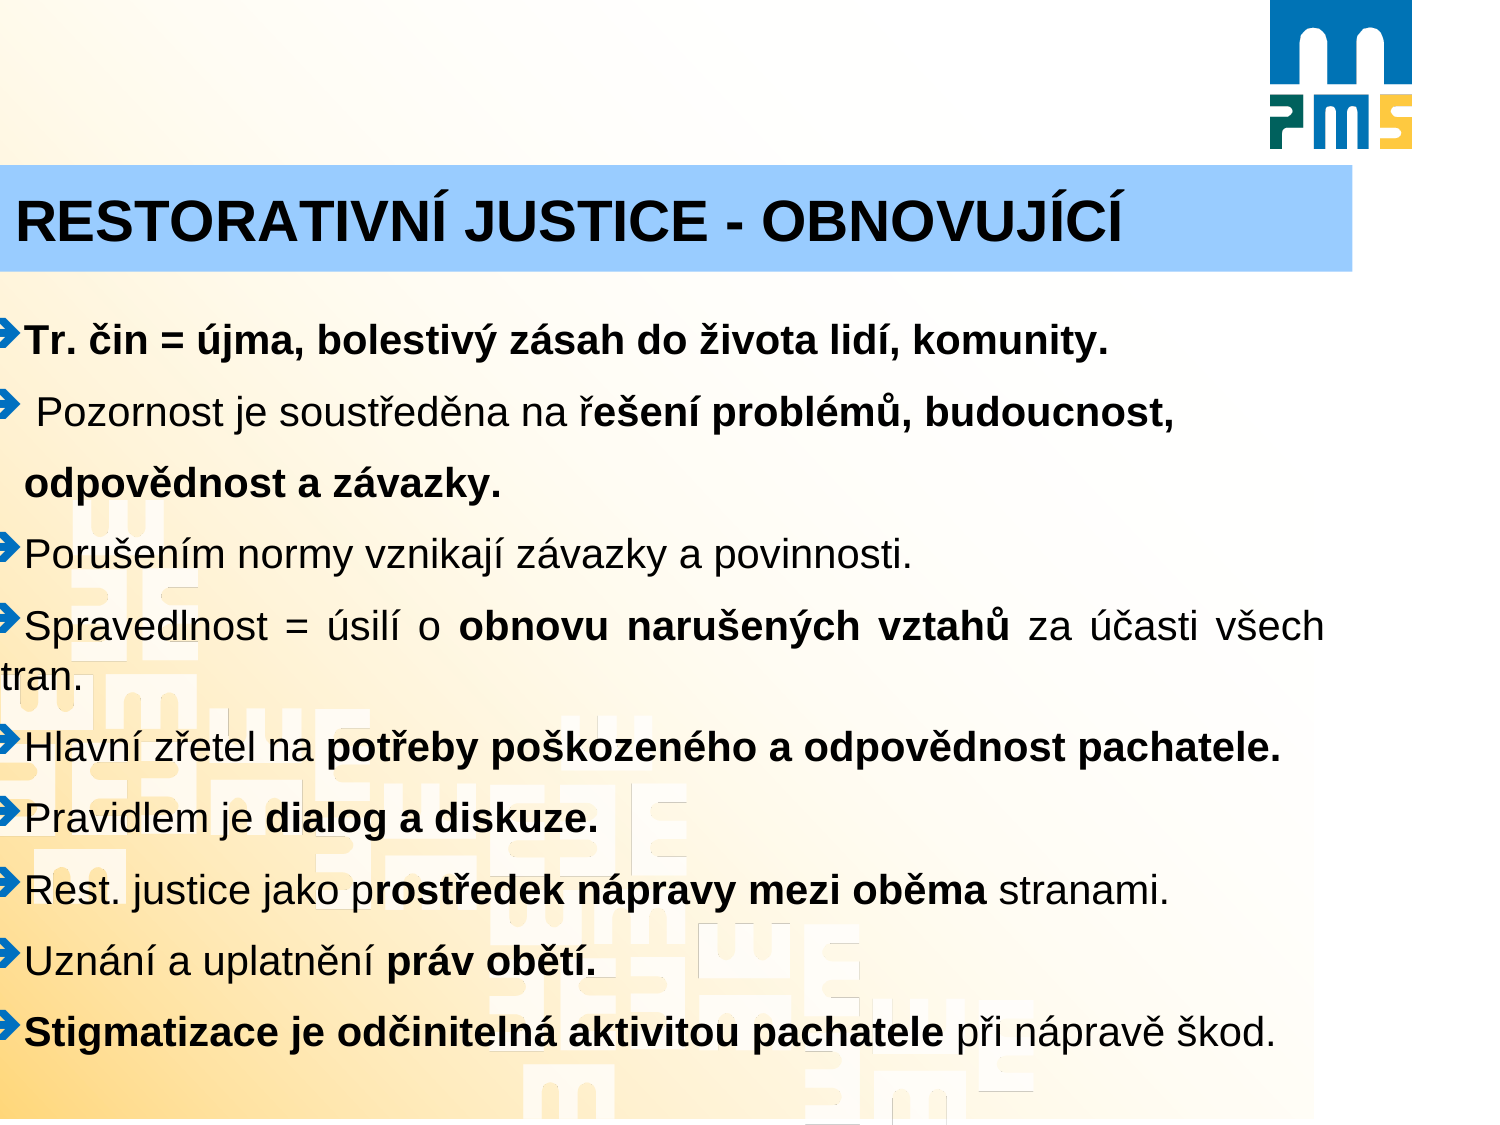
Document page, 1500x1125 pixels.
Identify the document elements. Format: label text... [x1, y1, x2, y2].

title RESTORATIVNÍ JUSTICE - OBNOVUJÍCÍ [0, 165, 1353, 272]
picture [0, 0, 1412, 165]
subtitle Tr. čin = újma, bolestivý zásah do života lidí, komunity. Pozornost je soustředěna na řešení problémů, budoucnost, odpovědnost a závazky. Porušením normy vznikají závazky a povinnosti. Spravedlnost = úsilí o obnovu narušených vztahů za účasti všech stran. Hlavní zřetel na potřeby poškozeného a odpovědnost pachatele. Pravidlem je dialog a diskuze. Rest. justice jako prostředek nápravy mezi oběma stranami. Uznání a uplatnění práv obětí. Stigmatizace je odčinitelná aktivitou pachatele při nápravě škod. [0, 271, 1341, 981]
picture [0, 981, 1314, 1125]
